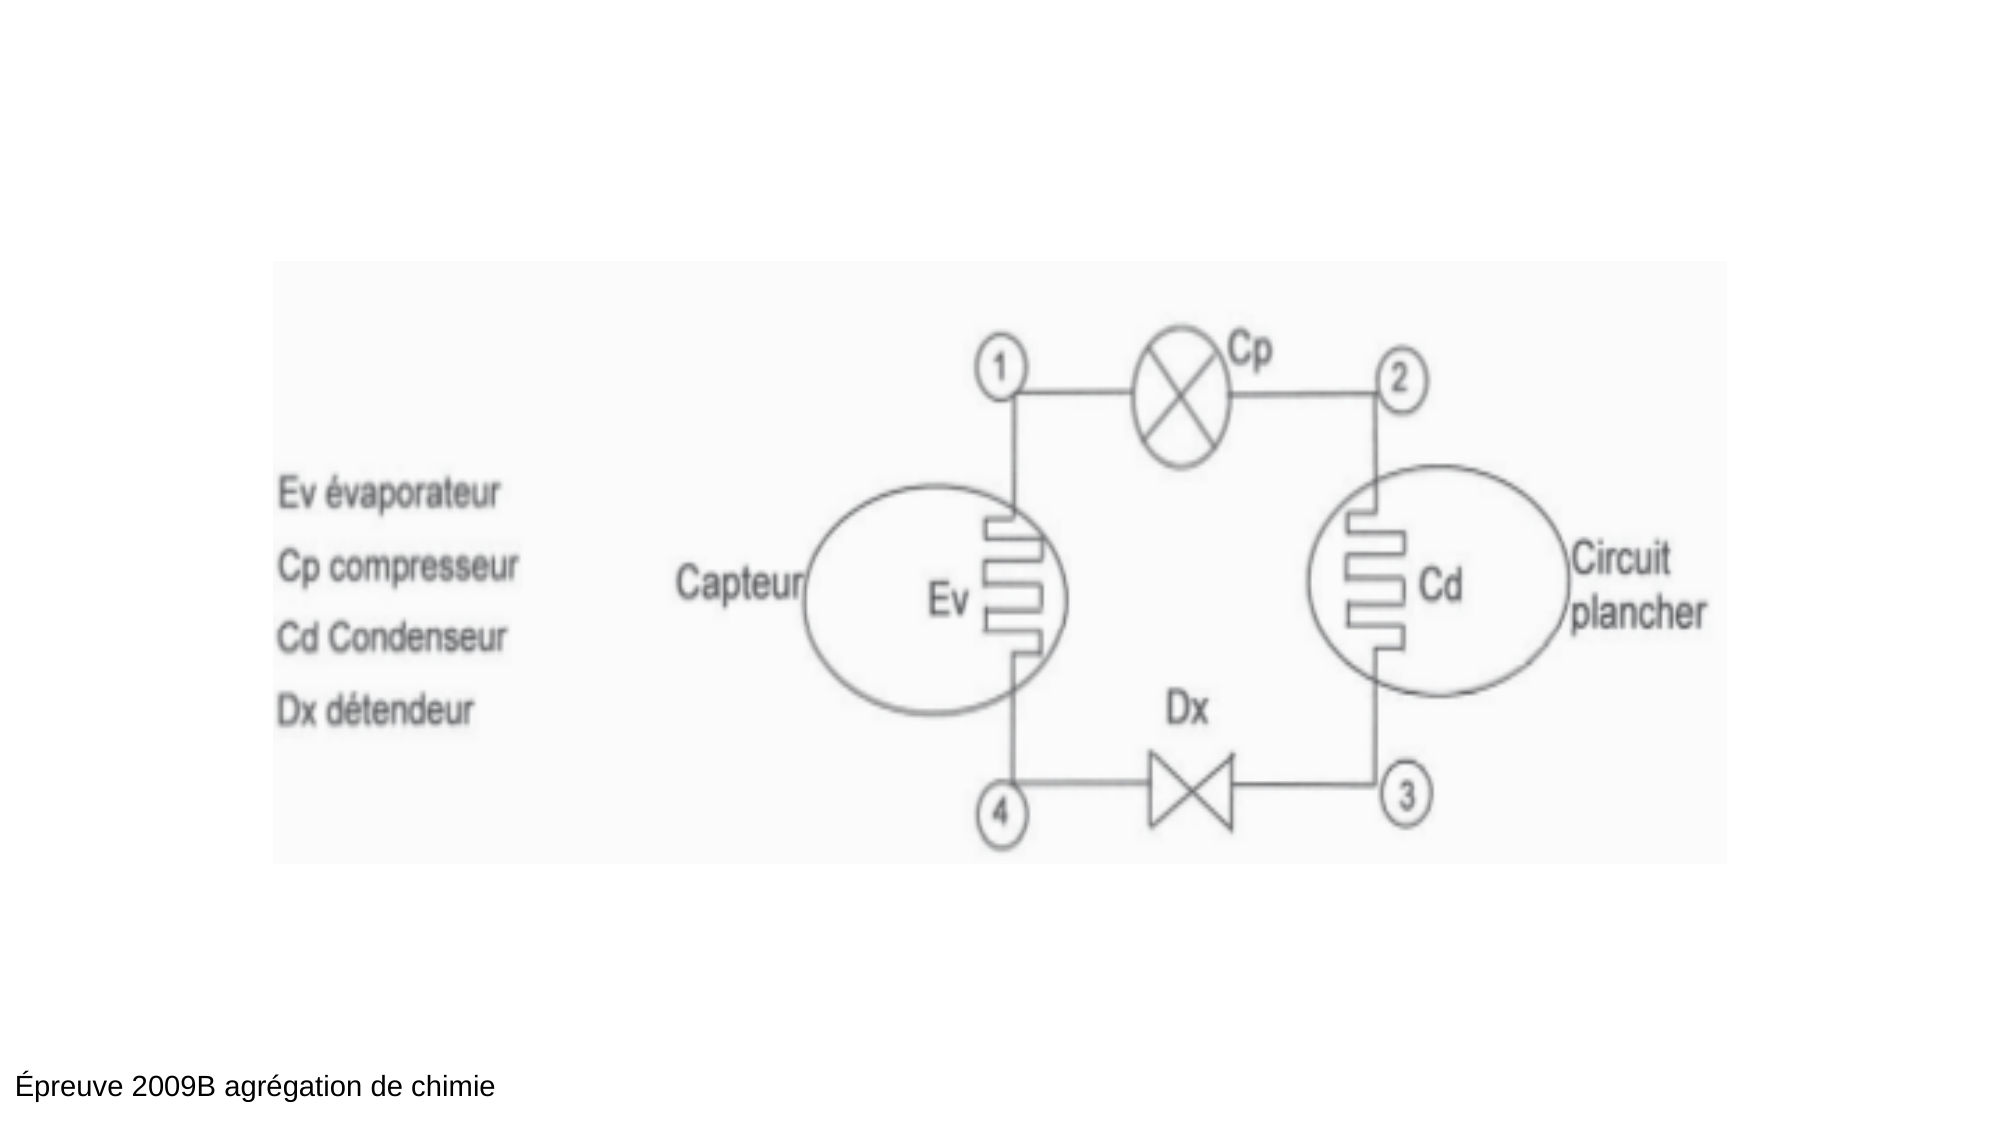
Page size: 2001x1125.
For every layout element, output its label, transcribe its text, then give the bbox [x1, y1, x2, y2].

picture [273, 261, 1727, 864]
text_box Épreuve 2009B agrégation de chimie [0, 1062, 626, 1125]
